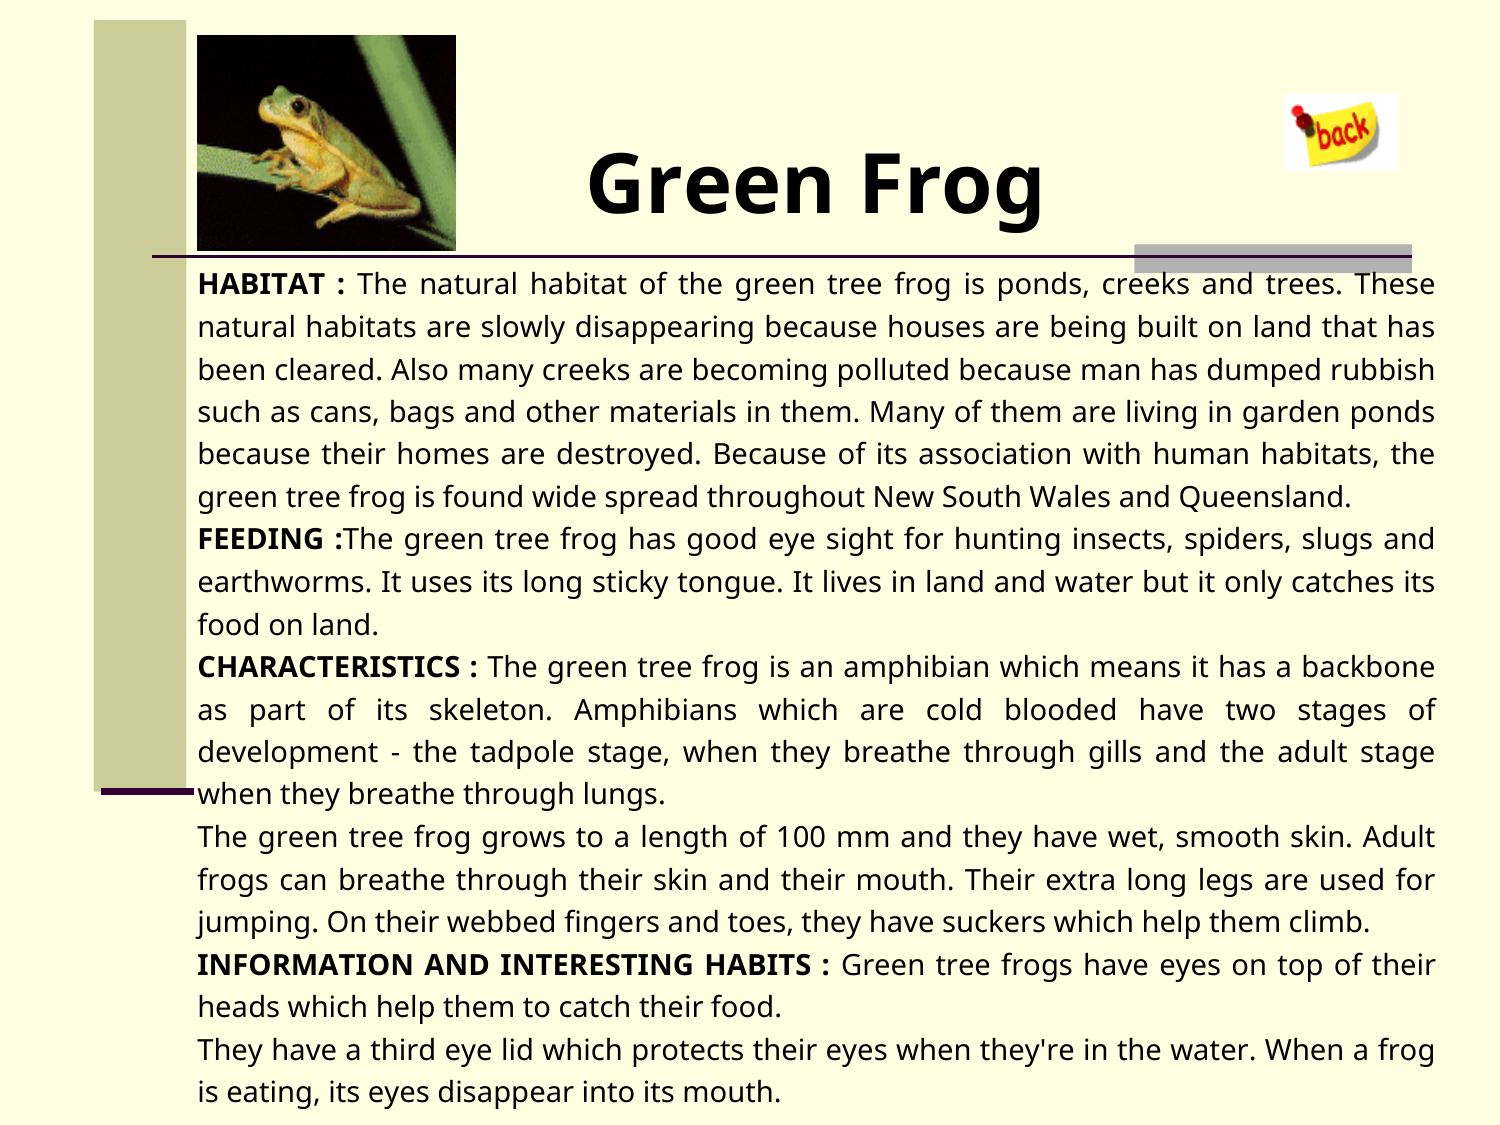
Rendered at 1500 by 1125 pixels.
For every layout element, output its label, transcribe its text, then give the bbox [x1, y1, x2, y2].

picture [197, 35, 456, 251]
picture [1285, 94, 1398, 171]
text_box Green Frog [585, 116, 1131, 234]
text_box HABITAT : The natural habitat of the green tree frog is ponds, creeks and trees. These natural habitats are slowly disappearing because houses are being built on land that has been cleared. Also many creeks are becoming polluted because man has dumped rubbish such as cans, bags and other materials in them. Many of them are living in garden ponds because their homes are destroyed. Because of its association with human habitats, the green tree frog is found wide spread throughout New South Wales and Queensland. FEEDING :The green tree frog has good eye sight for hunting insects, spiders, slugs and earthworms. It uses its long sticky tongue. It lives in land and water but it only catches its food on land. CHARACTERISTICS : The green tree frog is an amphibian which means it has a backbone as part of its skeleton. Amphibians which are cold blooded have two stages of development - the tadpole stage, when they breathe through gills and the adult stage when they breathe through lungs. The green tree frog grows to a length of 100 mm and they have wet, smooth skin. Adult frogs can breathe through their skin and their mouth. Their extra long legs are used for jumping. On their webbed fingers and toes, they have suckers which help them climb. INFORMATION AND INTERESTING HABITS : Green tree frogs have eyes on top of their heads which help them to catch their food. They have a third eye lid which protects their eyes when they're in the water. When a frog is eating, its eyes disappear into its mouth. [197, 260, 1437, 1125]
